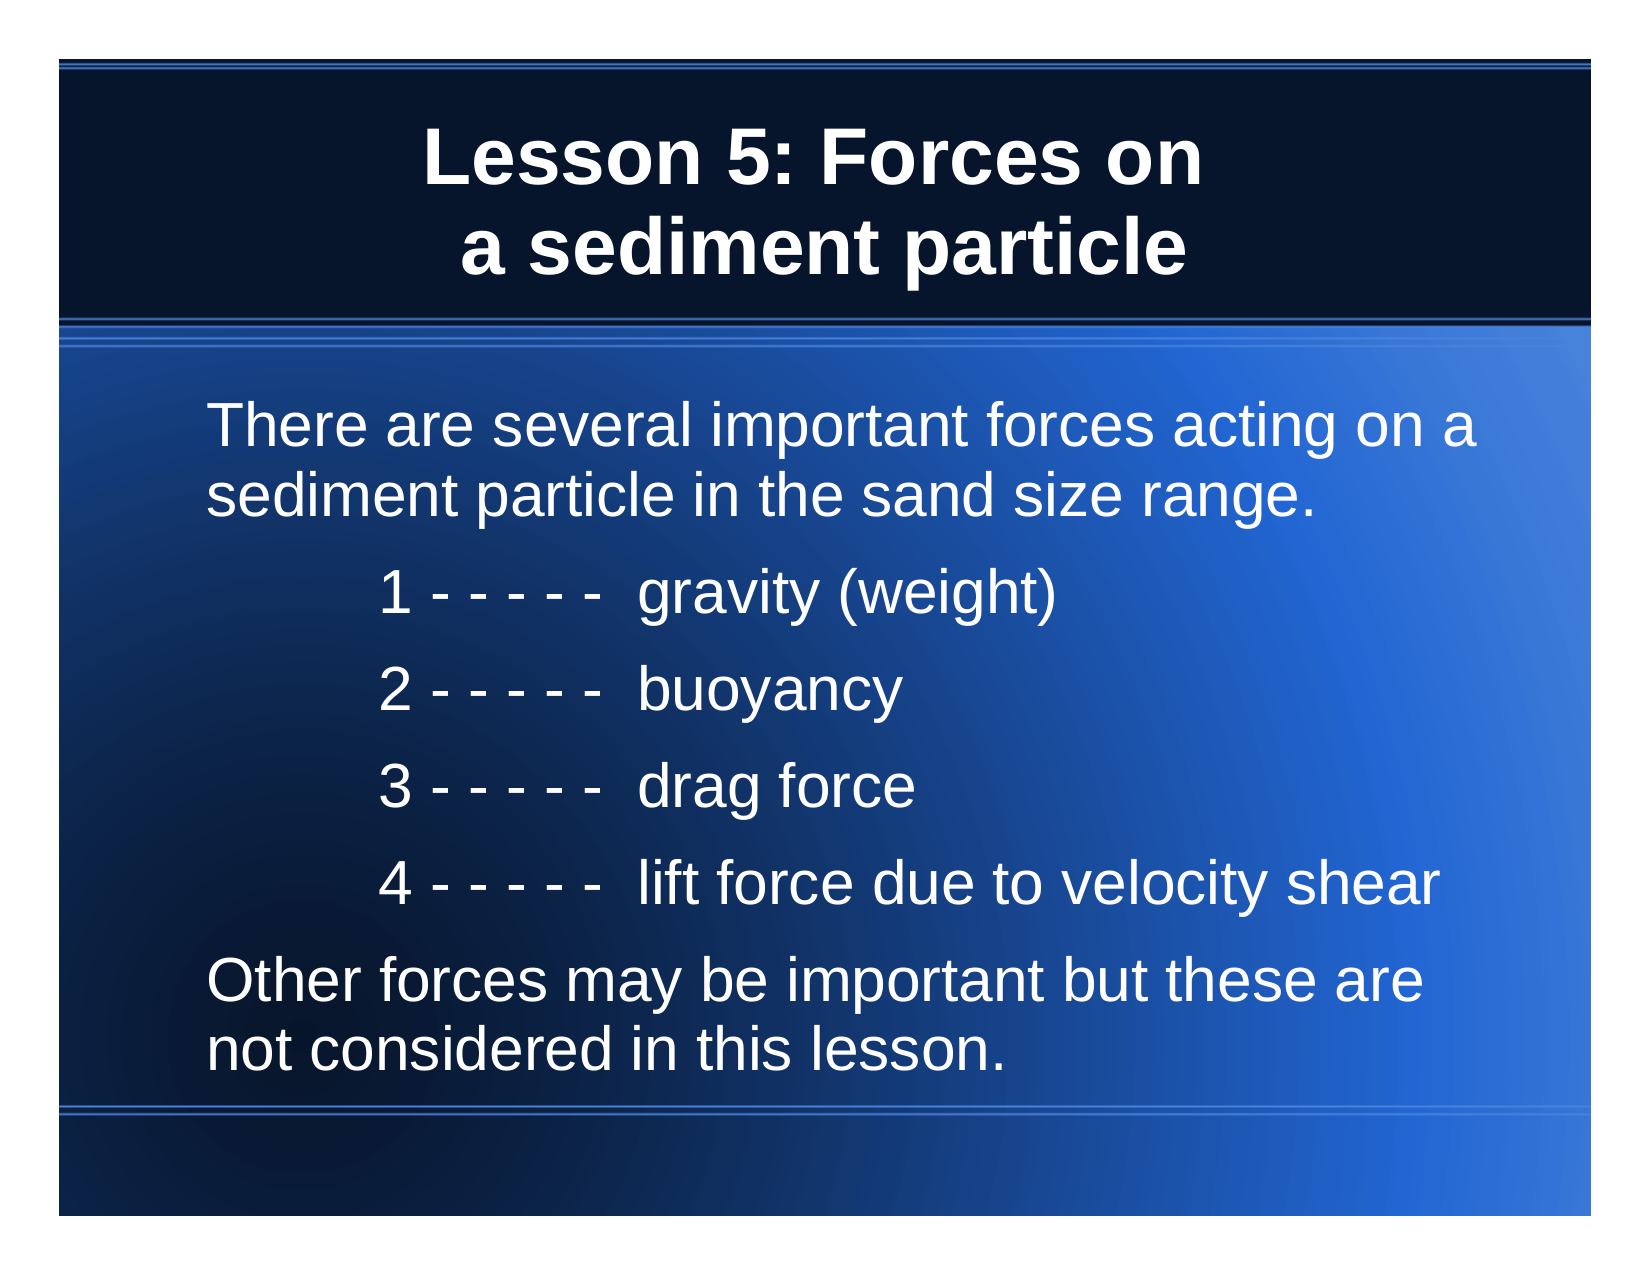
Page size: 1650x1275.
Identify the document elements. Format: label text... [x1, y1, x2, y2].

title Lesson 5: Forces on a sediment particle [135, 105, 1515, 299]
picture [59, 59, 1591, 1216]
list There are several important forces acting on a sediment particle in the sand size range. 1 - - - - - gravity (weight) 2 - - - - - buoyancy 3 - - - - - drag force 4 - - - - - lift force due to velocity shear Other forces may be important but these are not considered in this lesson. [135, 390, 1515, 1154]
